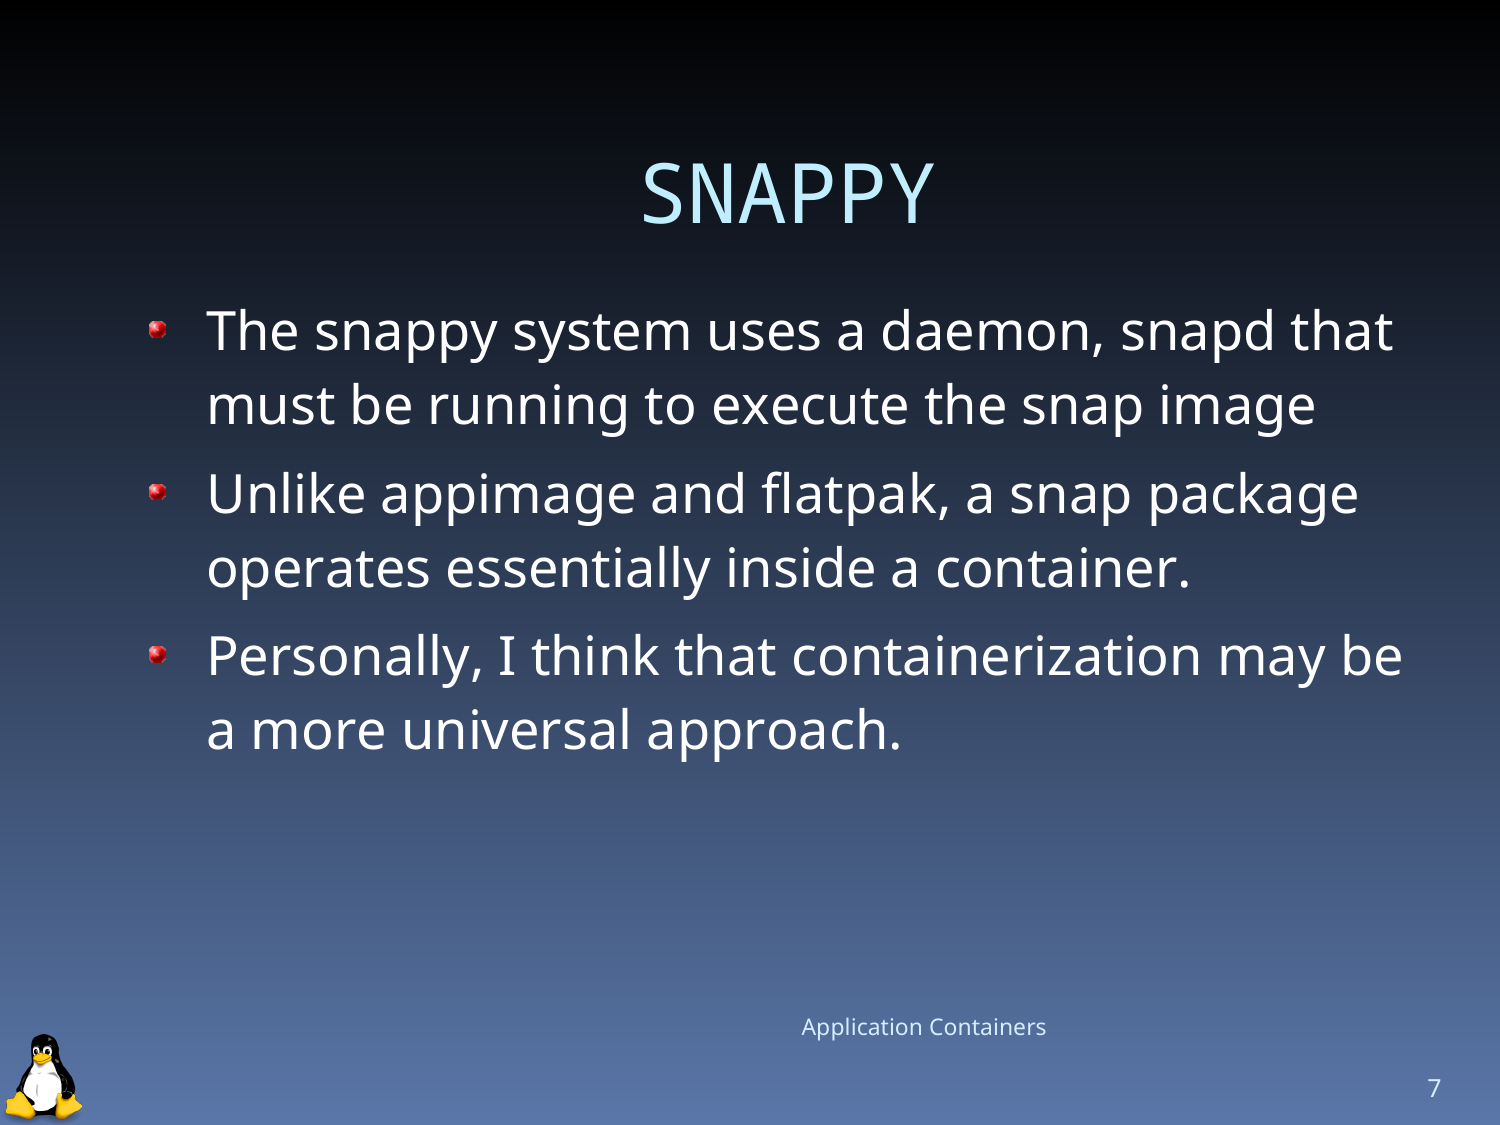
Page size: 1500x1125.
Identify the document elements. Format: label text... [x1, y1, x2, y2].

list The snappy system uses a daemon, snapd that must be running to execute the snap image Unlike appimage and flatpak, a snap package operates essentially inside a container. Personally, I think that containerization may be a more universal approach. [149, 292, 1425, 946]
title SNAPPY [149, 84, 1425, 292]
picture [0, 1034, 82, 1125]
